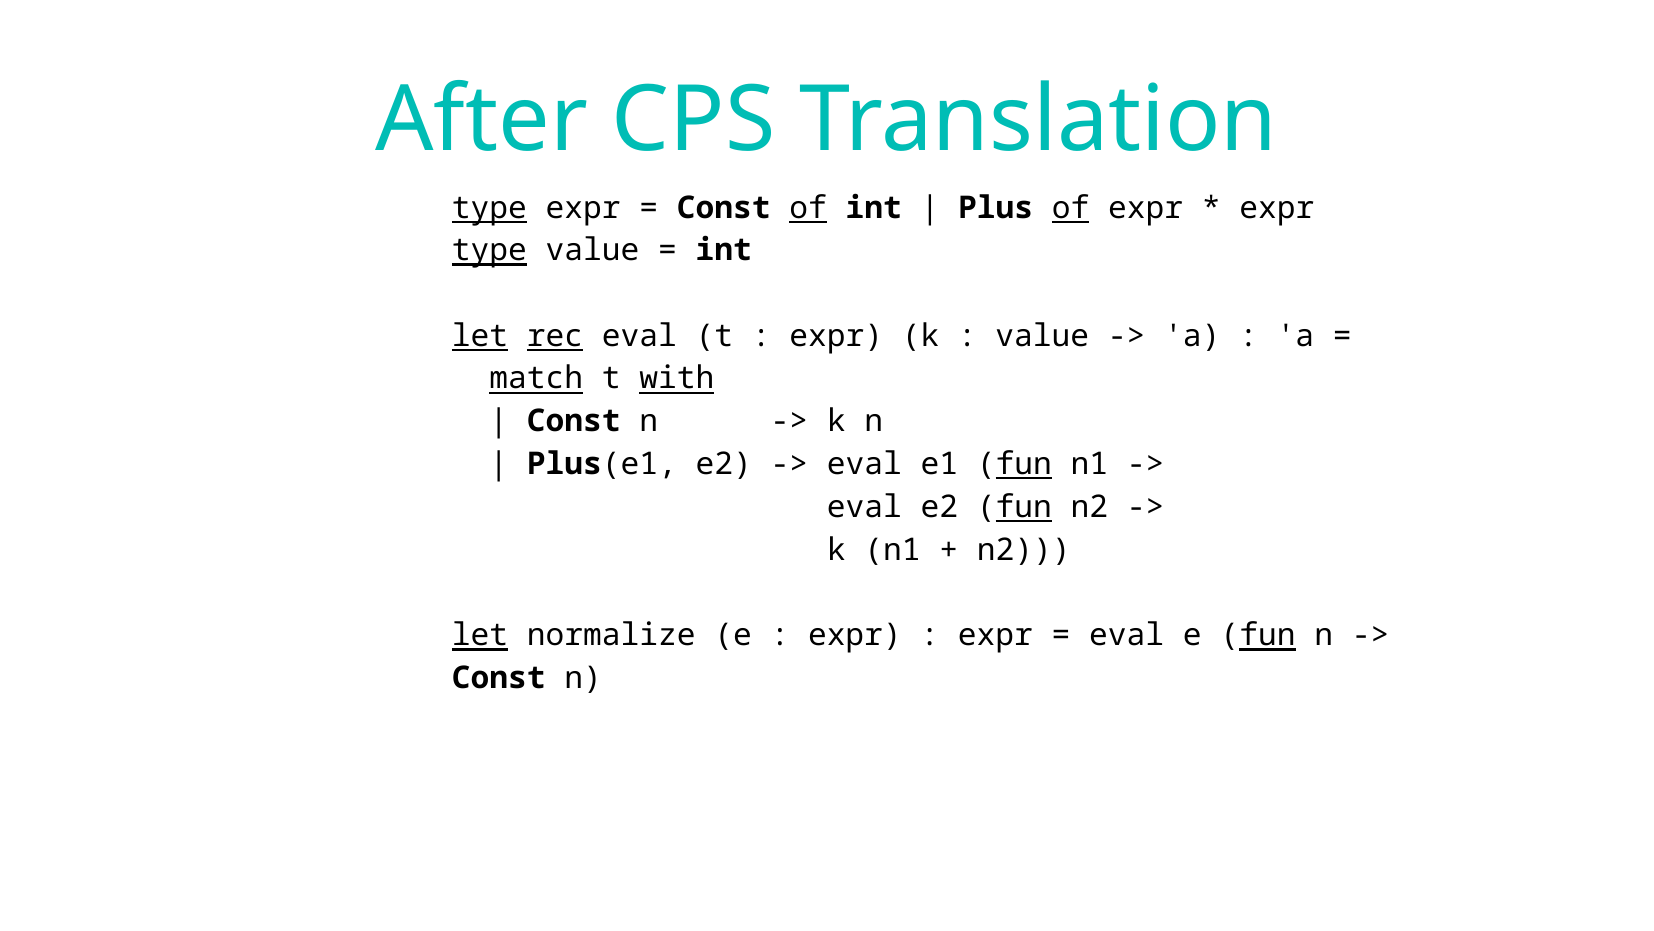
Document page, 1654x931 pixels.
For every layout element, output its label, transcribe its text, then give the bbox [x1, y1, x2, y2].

title After CPS Translation [82, 37, 1571, 193]
text_box type expr = Const of int | Plus of expr * expr type value = int let rec eval (t : expr) (k : value -> 'a) : 'a = match t with | Const n -> k n | Plus(e1, e2) -> eval e1 (fun n1 -> eval e2 (fun n2 -> k (n1 + n2))) let normalize (e : expr) : expr = eval e (fun n -> Const n) [437, 177, 1465, 735]
